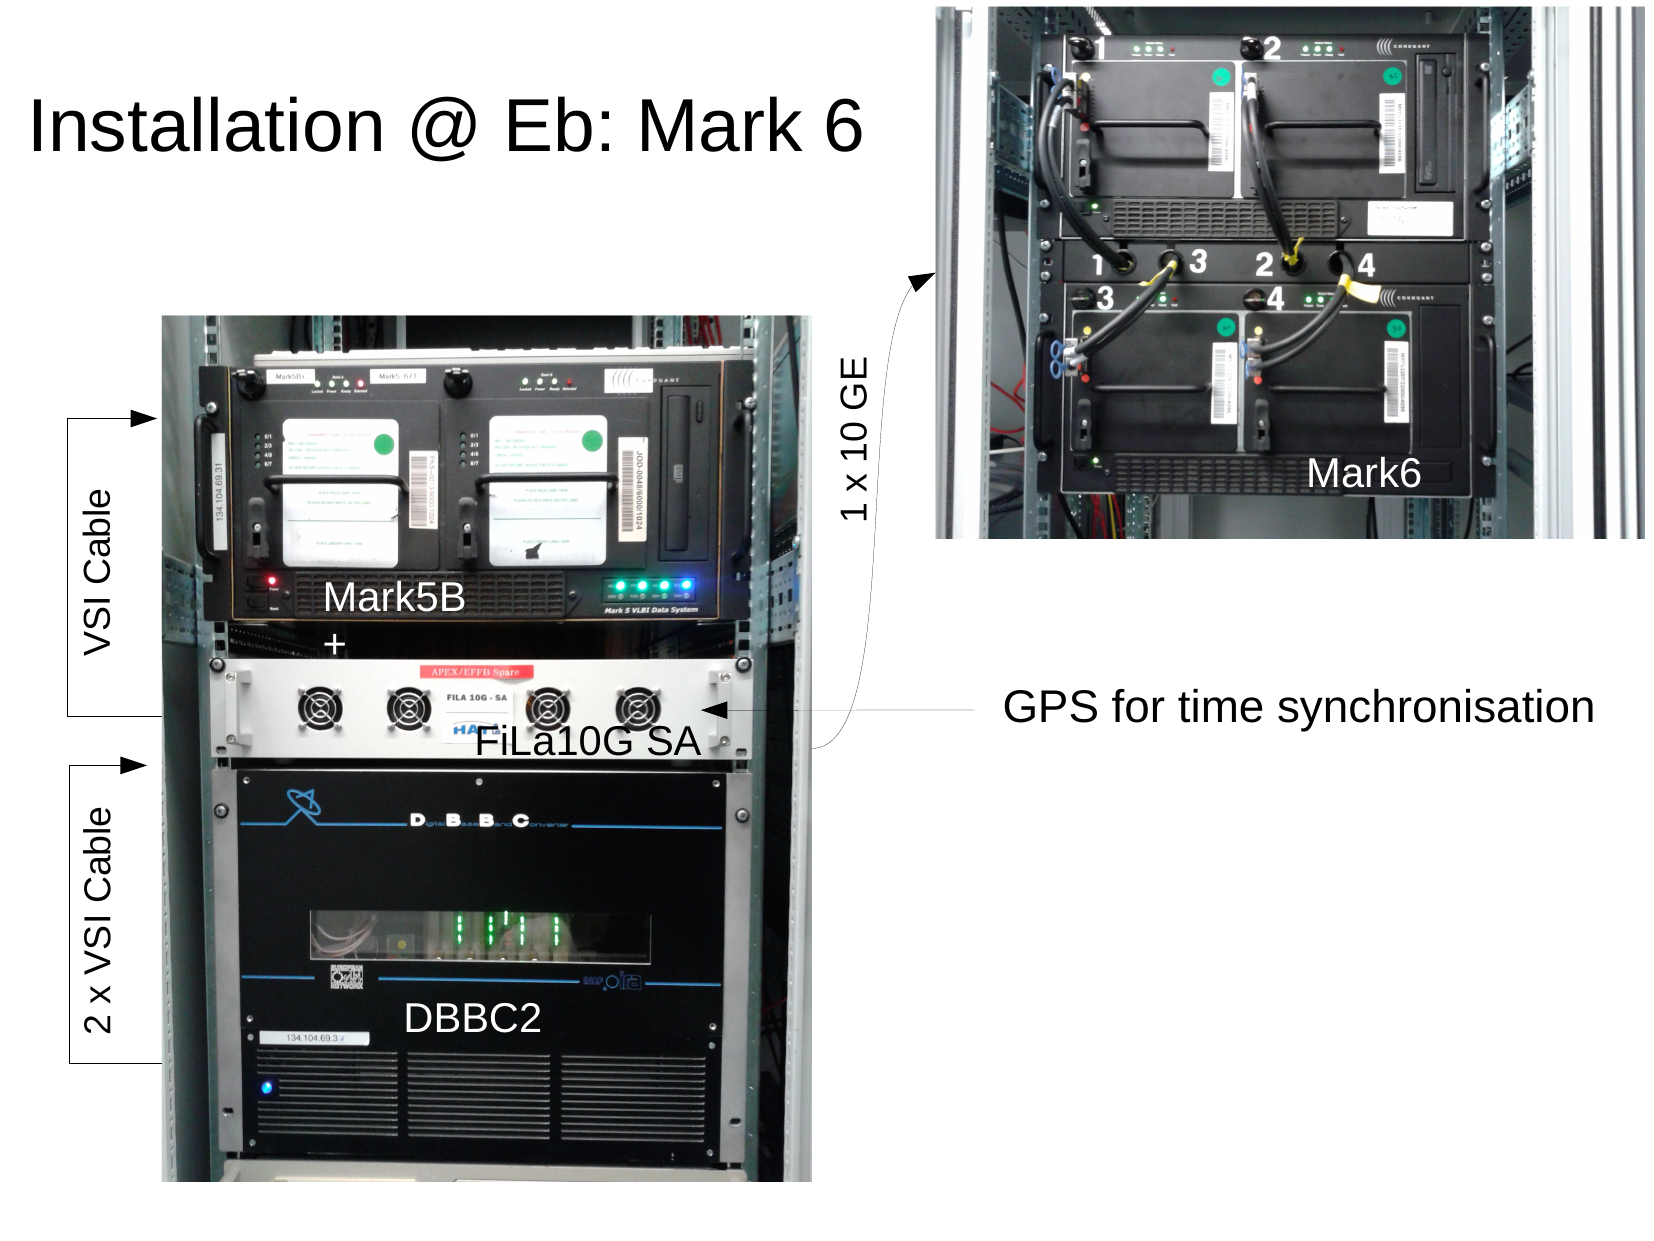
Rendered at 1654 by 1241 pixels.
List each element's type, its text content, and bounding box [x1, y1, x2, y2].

text_box GPS for time synchronisation [987, 673, 1624, 740]
picture [935, 6, 1645, 539]
text_box Mark6 [1291, 442, 1489, 505]
text_box DBBC2 [388, 987, 586, 1049]
text_box Mark5B+ [308, 566, 506, 629]
text_box 1 x 10 GE [825, 338, 883, 539]
text_box VSI Cable [68, 471, 126, 672]
text_box 2 x VSI Cable [68, 783, 168, 1051]
title Installation @ Eb: Mark 6 [0, 21, 894, 229]
text_box FiLa10G SA [459, 710, 716, 772]
picture [161, 315, 812, 1182]
